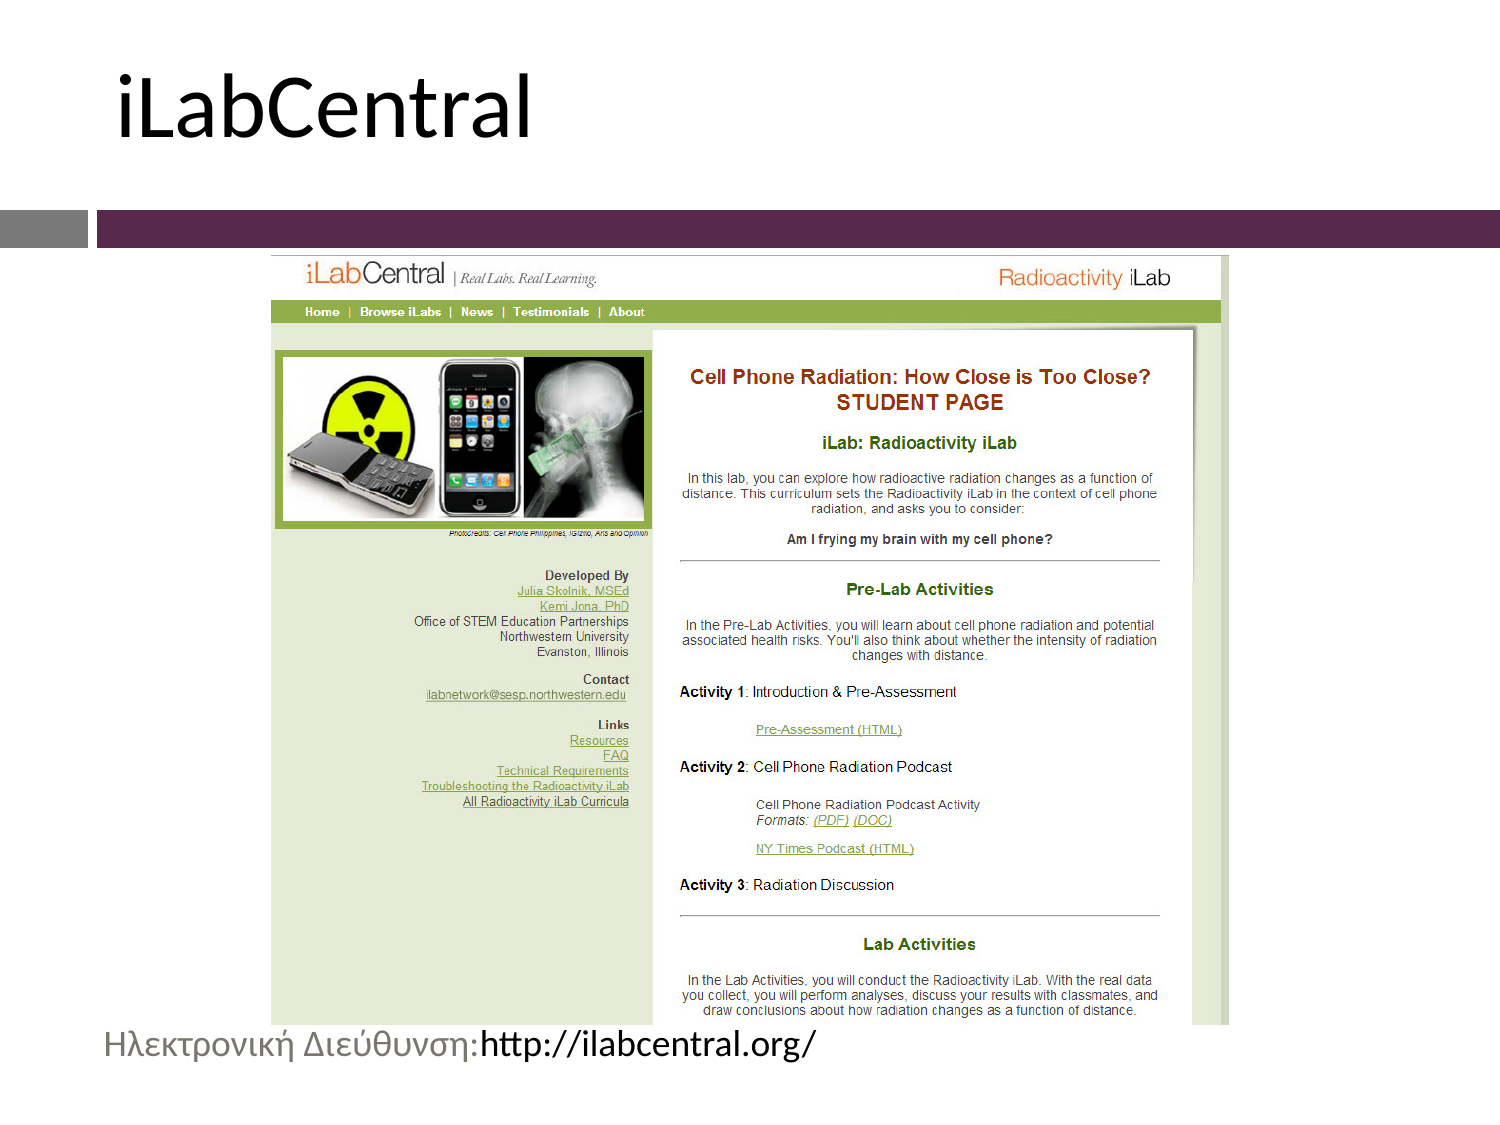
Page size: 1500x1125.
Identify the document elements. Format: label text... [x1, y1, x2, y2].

title iLabCentral [100, 19, 1438, 182]
picture [271, 255, 1229, 1011]
text_box Ηλεκτρονική Διεύθυνση:http://ilabcentral.org/ [88, 1011, 1423, 1071]
